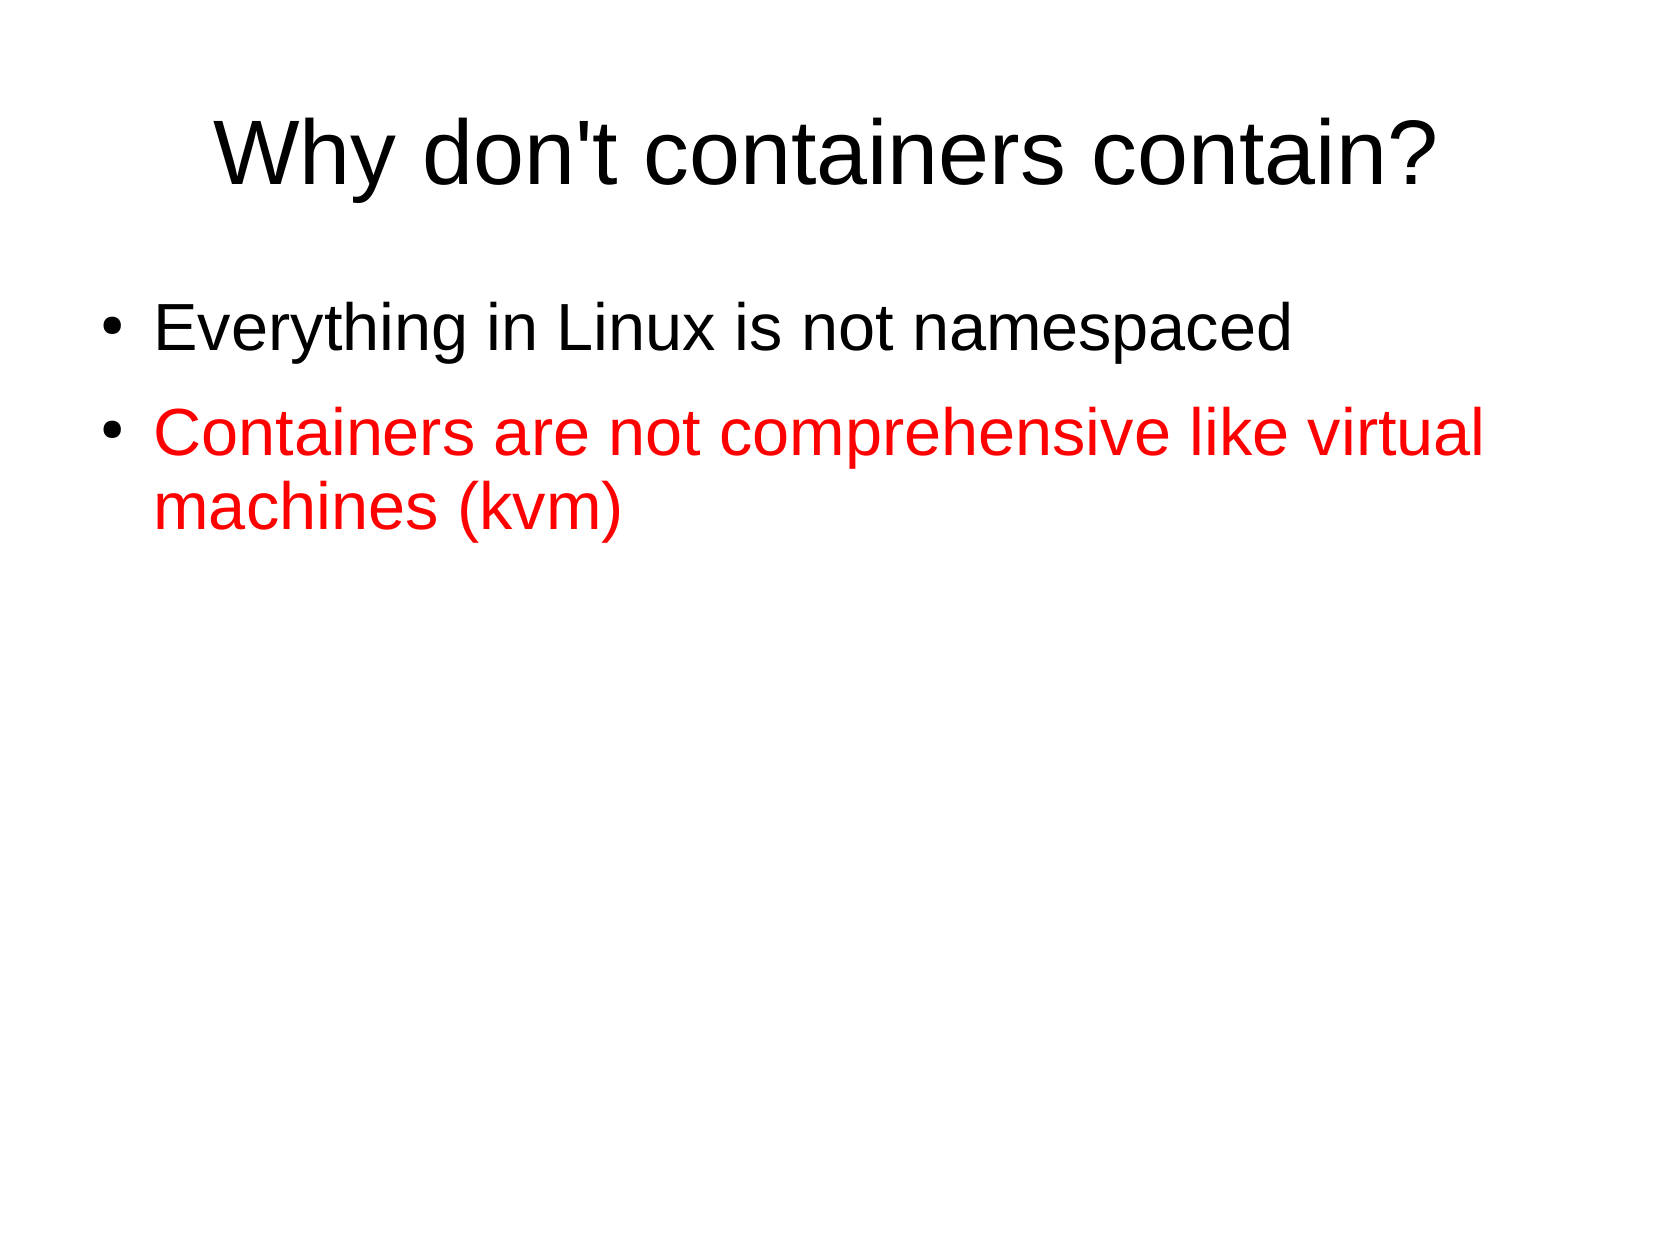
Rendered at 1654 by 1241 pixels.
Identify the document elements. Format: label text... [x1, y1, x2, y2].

title Why don't containers contain? [82, 49, 1571, 257]
list Everything in Linux is not namespaced Containers are not comprehensive like virtual machines (kvm) [82, 290, 1571, 1010]
